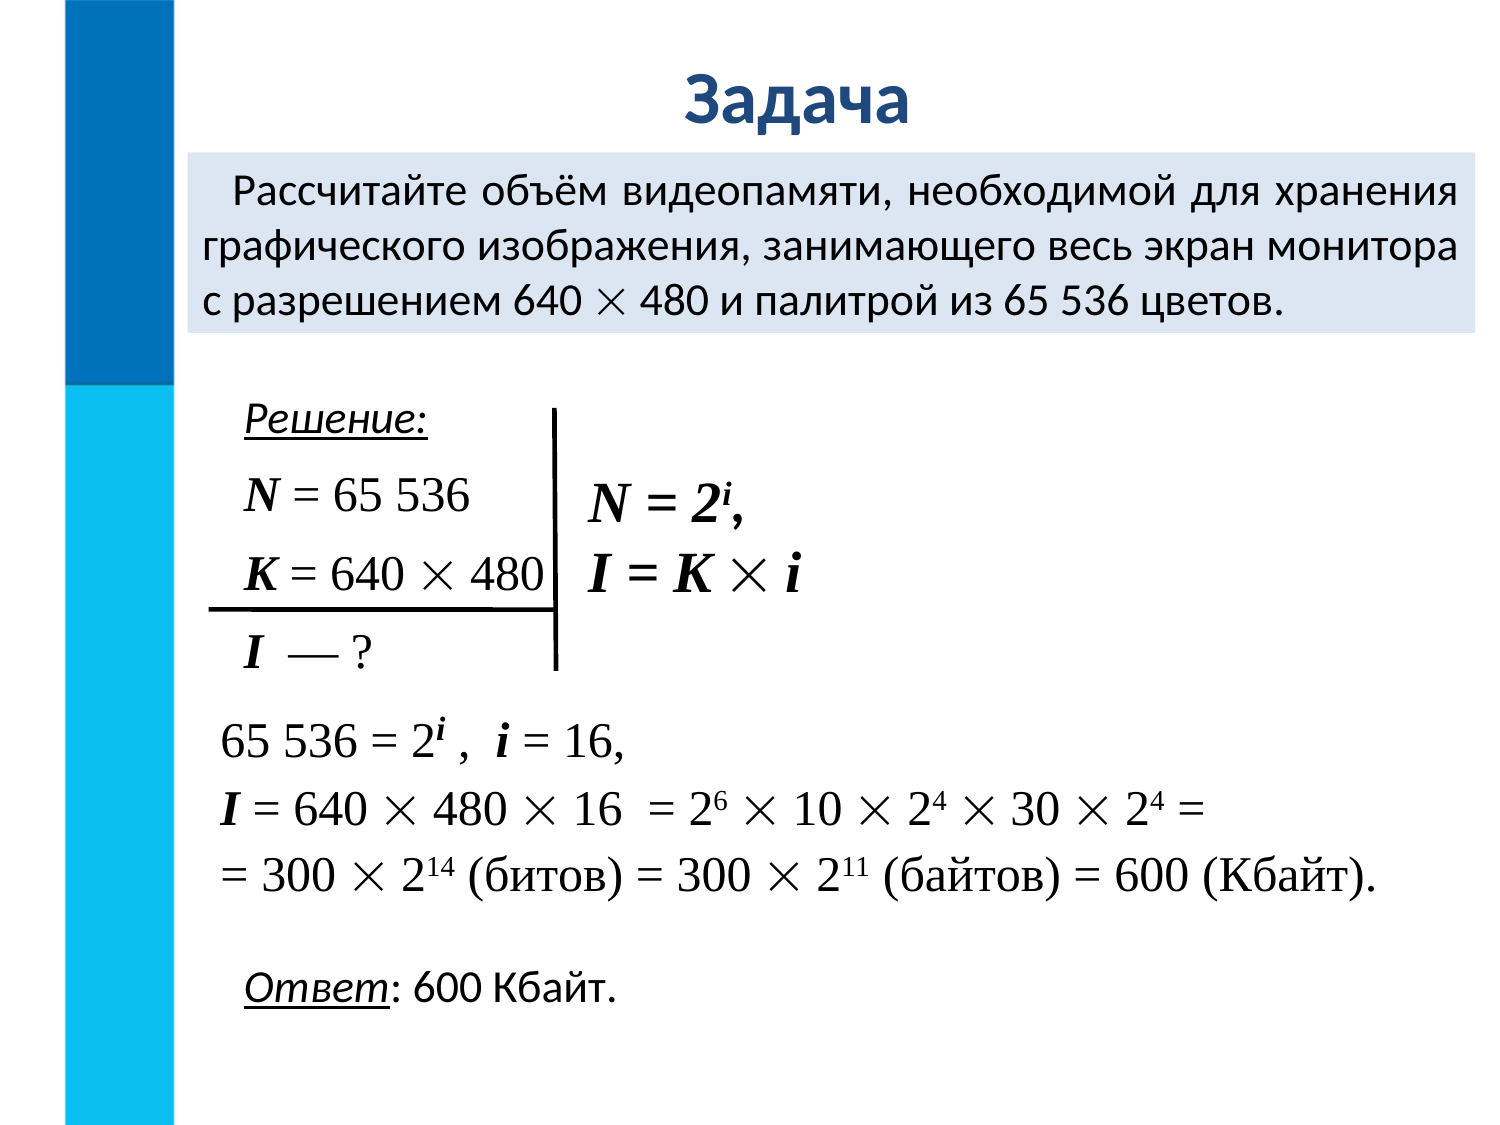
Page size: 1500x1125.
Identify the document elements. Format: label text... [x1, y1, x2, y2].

text_box Решение: N = 65 536 K = 640  480 I — ? [199, 374, 598, 687]
text_box 65 536 = 2i , i = 16, I = 640  480  16 = 26  10  24  30  24 = = 300  214 (битов) = 300  211 (байтов) = 600 (Кбайт). [175, 691, 1464, 910]
text_box Задача [171, 30, 1425, 173]
picture [0, 0, 1500, 1125]
text_box Ответ: 600 Кбайт. [199, 949, 720, 1020]
text_box Рассчитайте объём видеопамяти, необходимой для хранения графического изображения, занимающего весь экран монитора с разрешением 640  480 и палитрой из 65 536 цветов. [187, 152, 1476, 333]
text_box N = 2i, I = K  i [574, 456, 961, 613]
